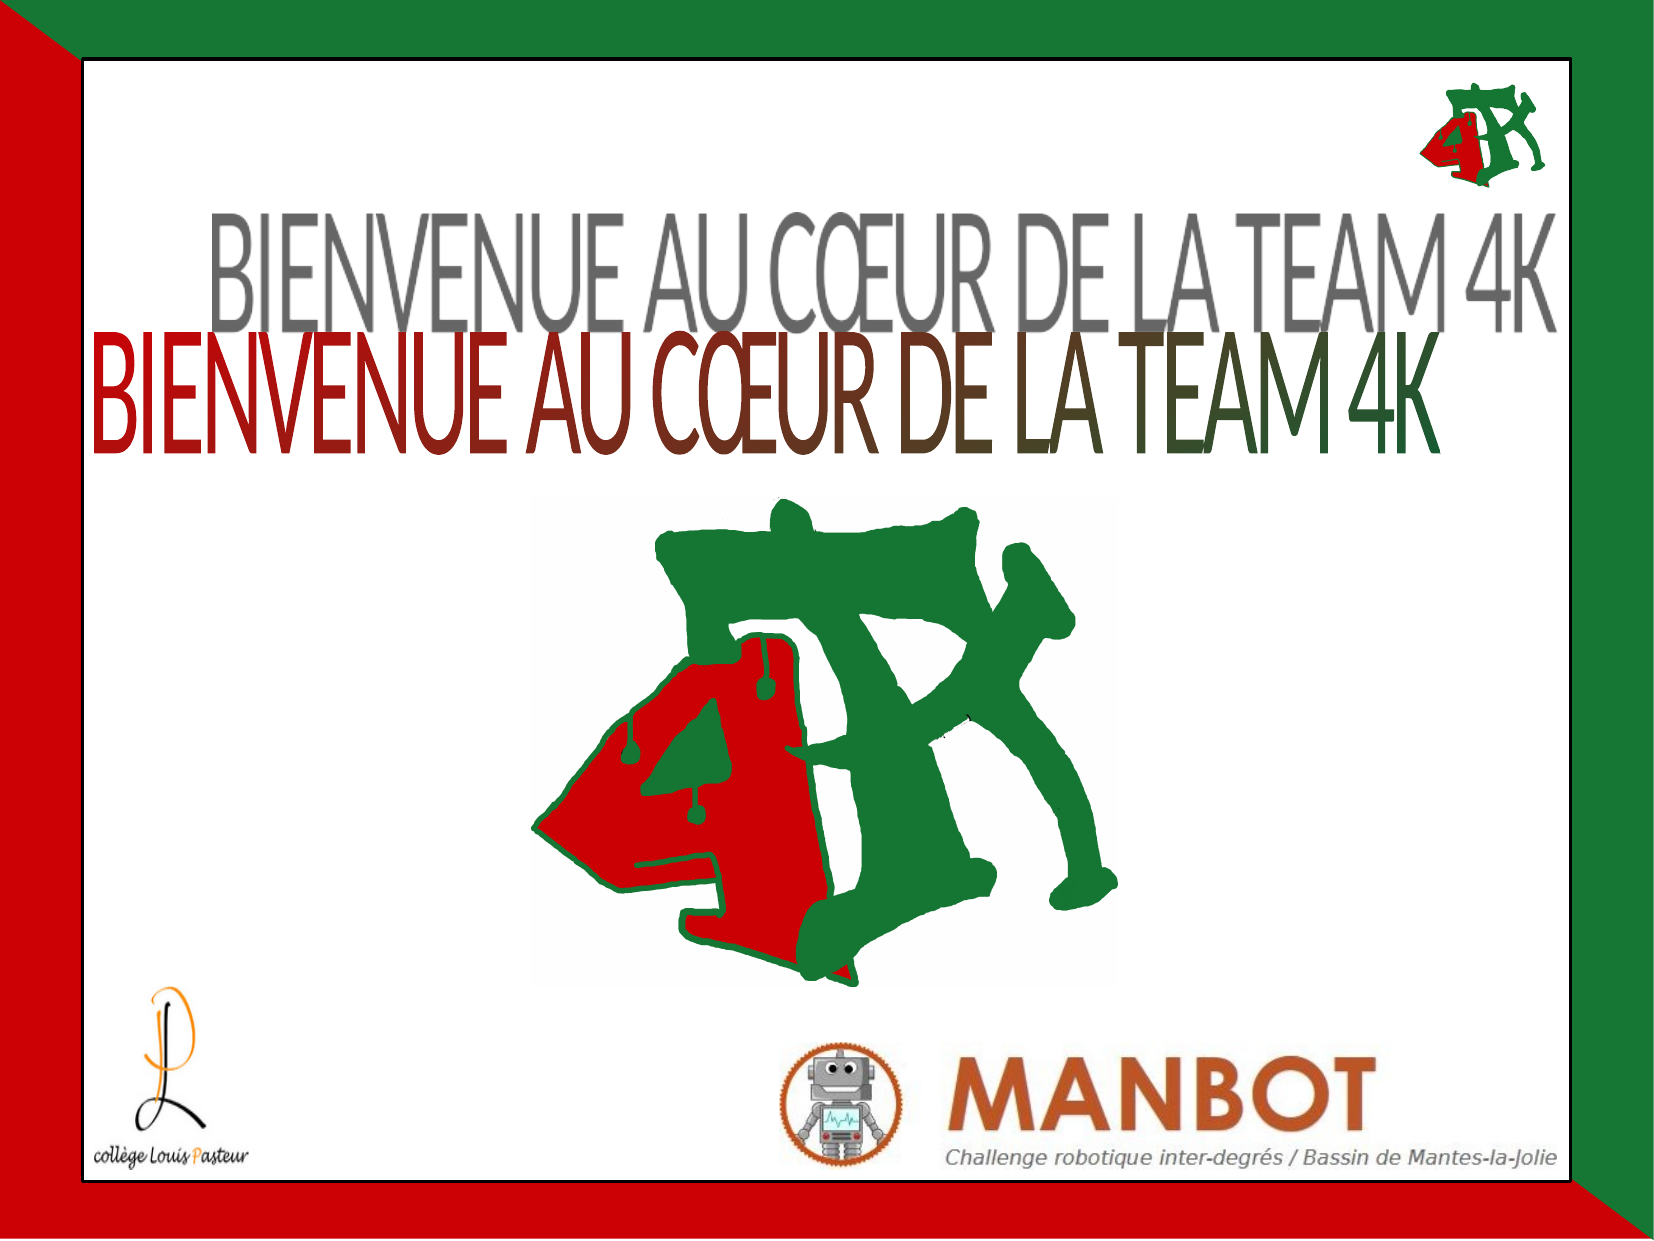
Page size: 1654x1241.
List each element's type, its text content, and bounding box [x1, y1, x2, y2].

text_box BIENVENUE AU CŒUR DE LA TEAM 4K [414, 332, 464, 455]
text_box BIENVENUE AU CŒUR DE LA TEAM 4K [258, 332, 313, 454]
text_box BIENVENUE AU CŒUR DE LA TEAM 4K [94, 332, 137, 454]
picture [94, 986, 249, 1170]
text_box BIENVENUE AU CŒUR DE LA TEAM 4K [955, 332, 993, 454]
text_box BIENVENUE AU CŒUR DE LA TEAM 4K [1118, 332, 1164, 454]
text_box BIENVENUE AU CŒUR DE LA TEAM 4K [143, 332, 152, 454]
text_box BIENVENUE AU CŒUR DE LA TEAM 4K [1260, 332, 1328, 454]
picture [779, 1042, 1557, 1170]
text_box BIENVENUE AU CŒUR DE LA TEAM 4K [698, 330, 777, 455]
text_box BIENVENUE AU CŒUR DE LA TEAM 4K [1167, 332, 1258, 454]
text_box BIENVENUE AU CŒUR DE LA TEAM 4K [901, 332, 952, 454]
text_box BIENVENUE AU CŒUR DE LA TEAM 4K [834, 332, 880, 454]
text_box BIENVENUE AU CŒUR DE LA TEAM 4K [581, 332, 631, 455]
text_box BIENVENUE AU CŒUR DE LA TEAM 4K [207, 332, 257, 454]
picture [531, 497, 1118, 987]
text_box BIENVENUE AU CŒUR DE LA TEAM 4K [357, 332, 406, 454]
text_box BIENVENUE AU CŒUR DE LA TEAM 4K [1348, 331, 1395, 454]
text_box BIENVENUE AU CŒUR DE LA TEAM 4K [314, 332, 351, 454]
text_box BIENVENUE AU CŒUR DE LA TEAM 4K [1397, 332, 1441, 454]
text_box BIENVENUE AU CŒUR DE LA TEAM 4K [525, 332, 582, 454]
picture [1405, 70, 1561, 201]
text_box BIENVENUE AU CŒUR DE LA TEAM 4K [164, 332, 201, 454]
text_box BIENVENUE AU CŒUR DE LA TEAM 4K [778, 332, 828, 455]
text_box BIENVENUE AU CŒUR DE LA TEAM 4K [470, 332, 507, 454]
text_box BIENVENUE AU CŒUR DE LA TEAM 4K [652, 330, 700, 455]
text_box BIENVENUE AU CŒUR DE LA TEAM 4K [1017, 332, 1104, 454]
